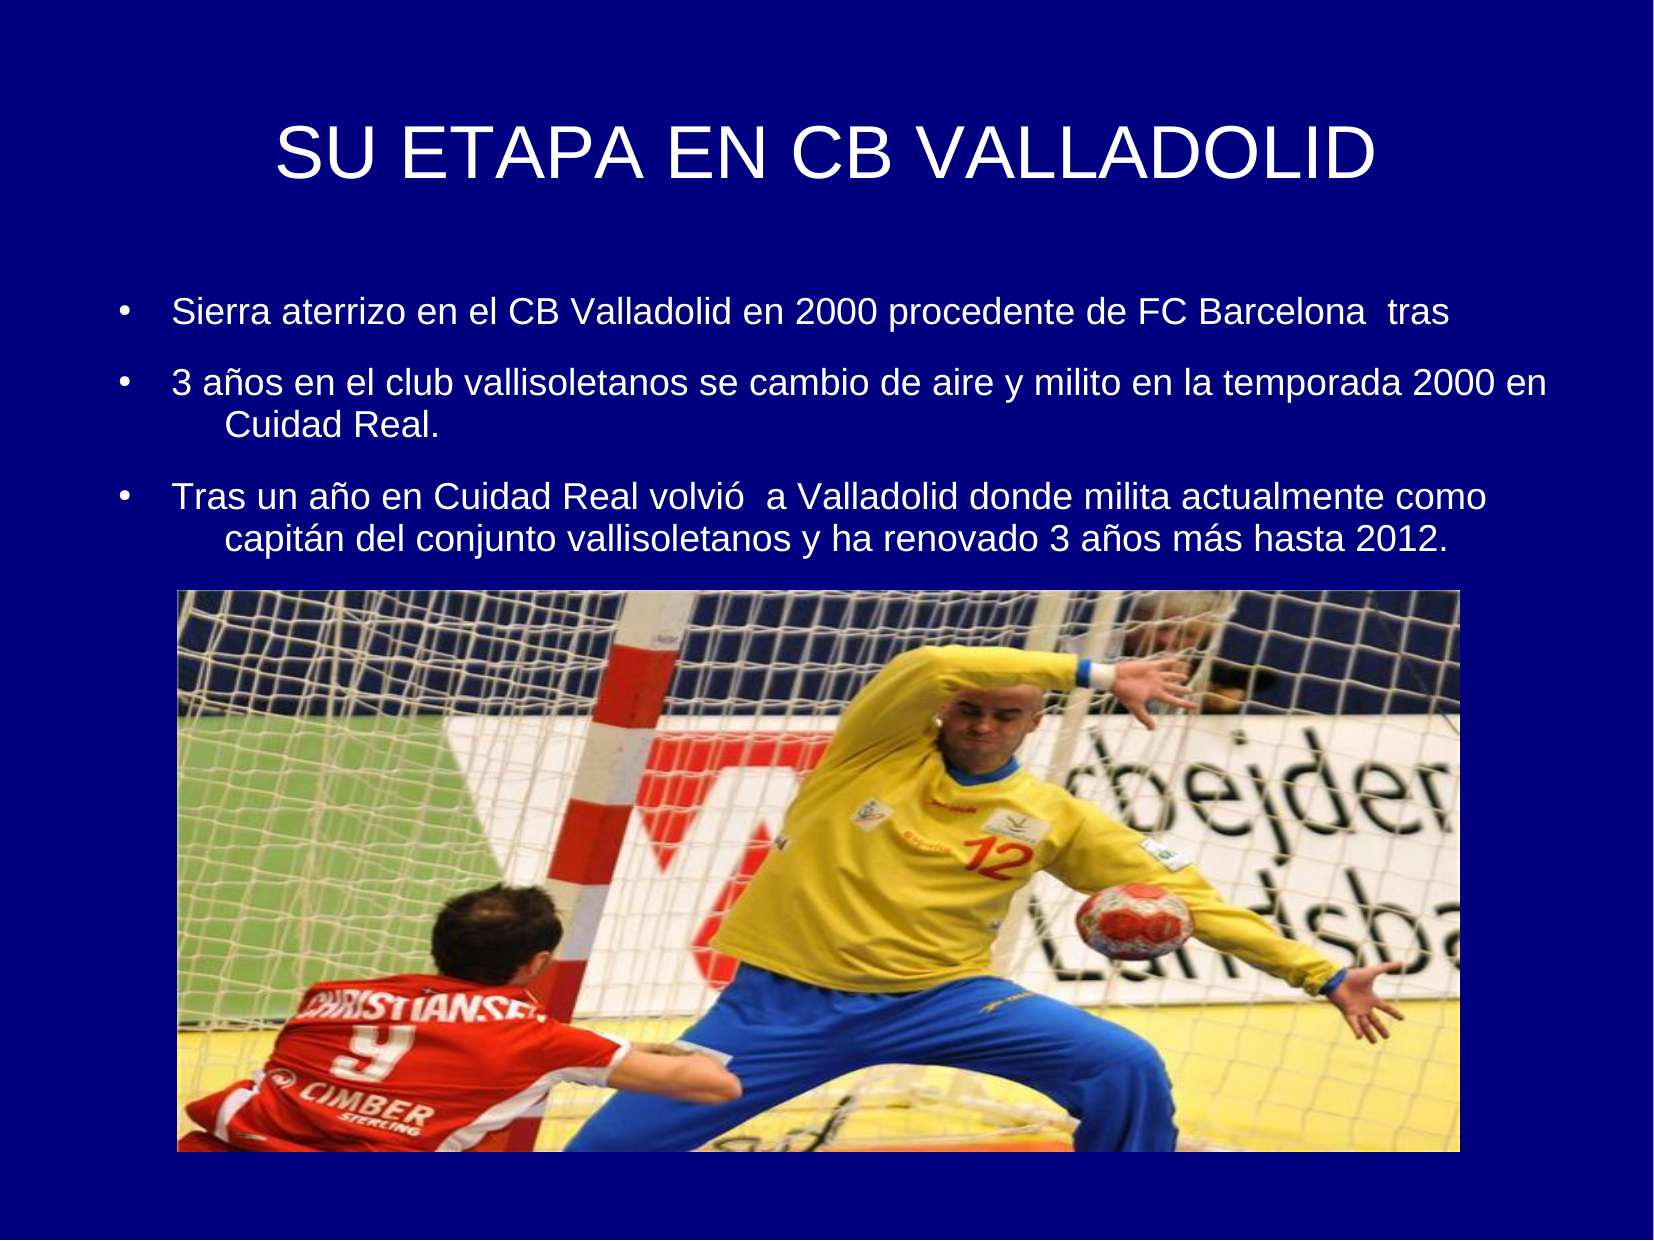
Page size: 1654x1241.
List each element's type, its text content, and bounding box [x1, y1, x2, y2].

picture [177, 590, 1460, 1152]
list Sierra aterrizo en el CB Valladolid en 2000 procedente de FC Barcelona tras 3 años en el club vallisoletanos se cambio de aire y milito en la temporada 2000 en Cuidad Real. Tras un año en Cuidad Real volvió a Valladolid donde milita actualmente como capitán del conjunto vallisoletanos y ha renovado 3 años más hasta 2012. [82, 290, 1571, 1109]
title SU ETAPA EN CB VALLADOLID [82, 49, 1571, 257]
